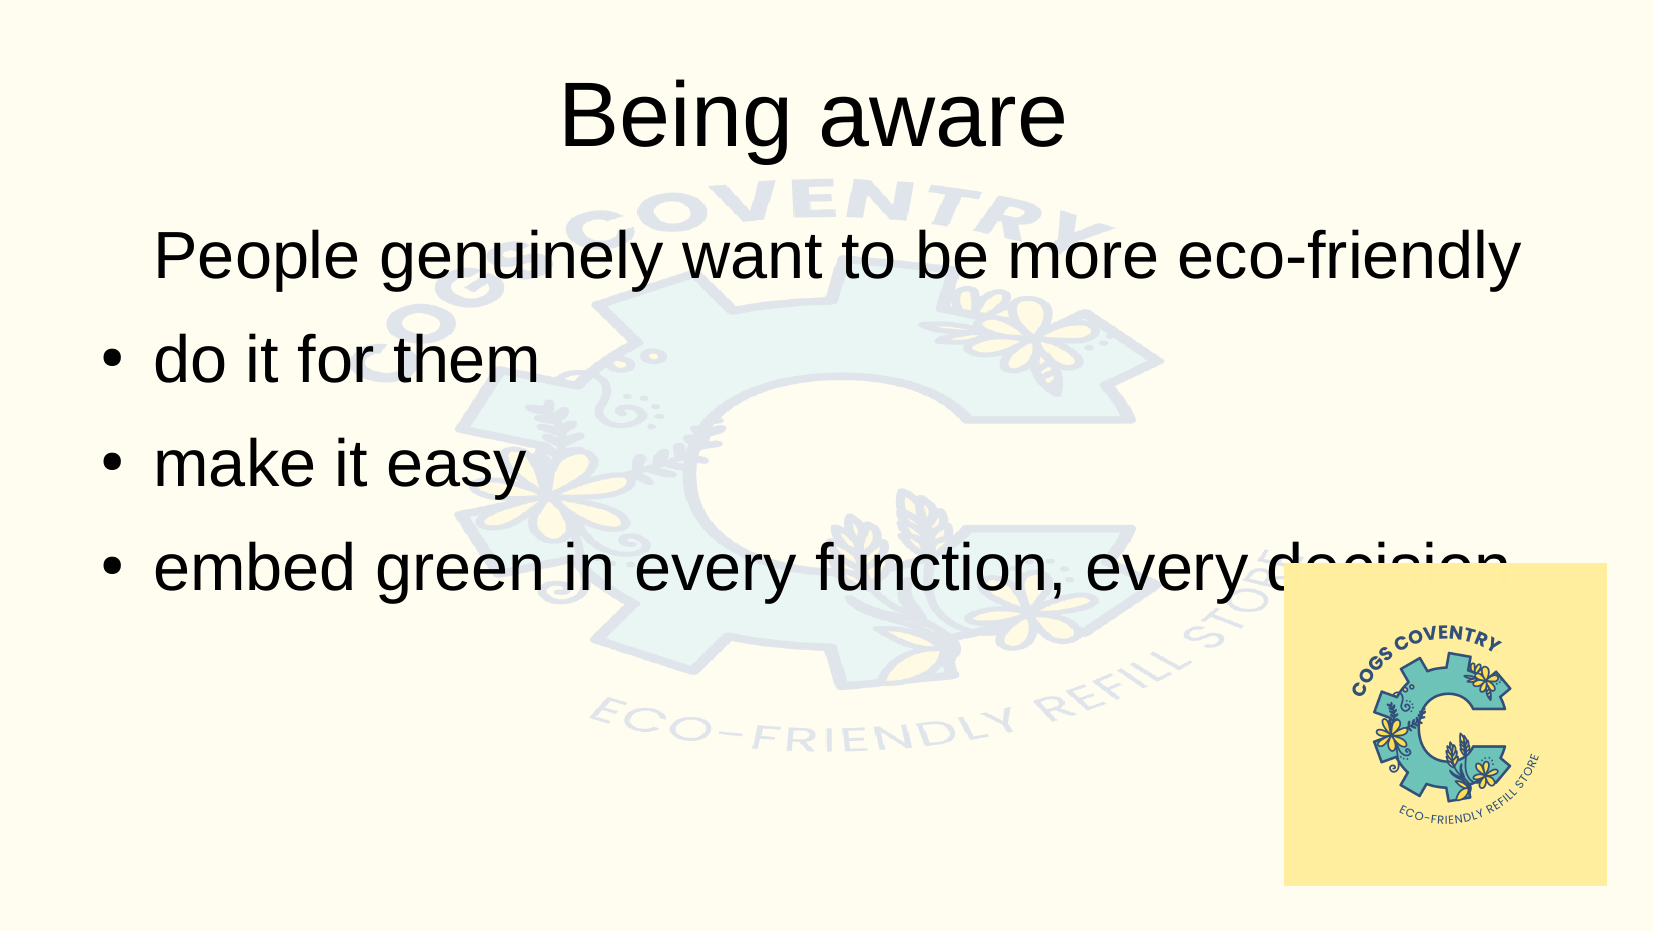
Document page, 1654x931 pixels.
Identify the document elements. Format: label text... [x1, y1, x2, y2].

picture [1284, 563, 1607, 886]
title Being aware [82, 37, 1571, 193]
list People genuinely want to be more eco-friendly do it for them make it easy embed green in every function, every decision [82, 217, 1571, 758]
